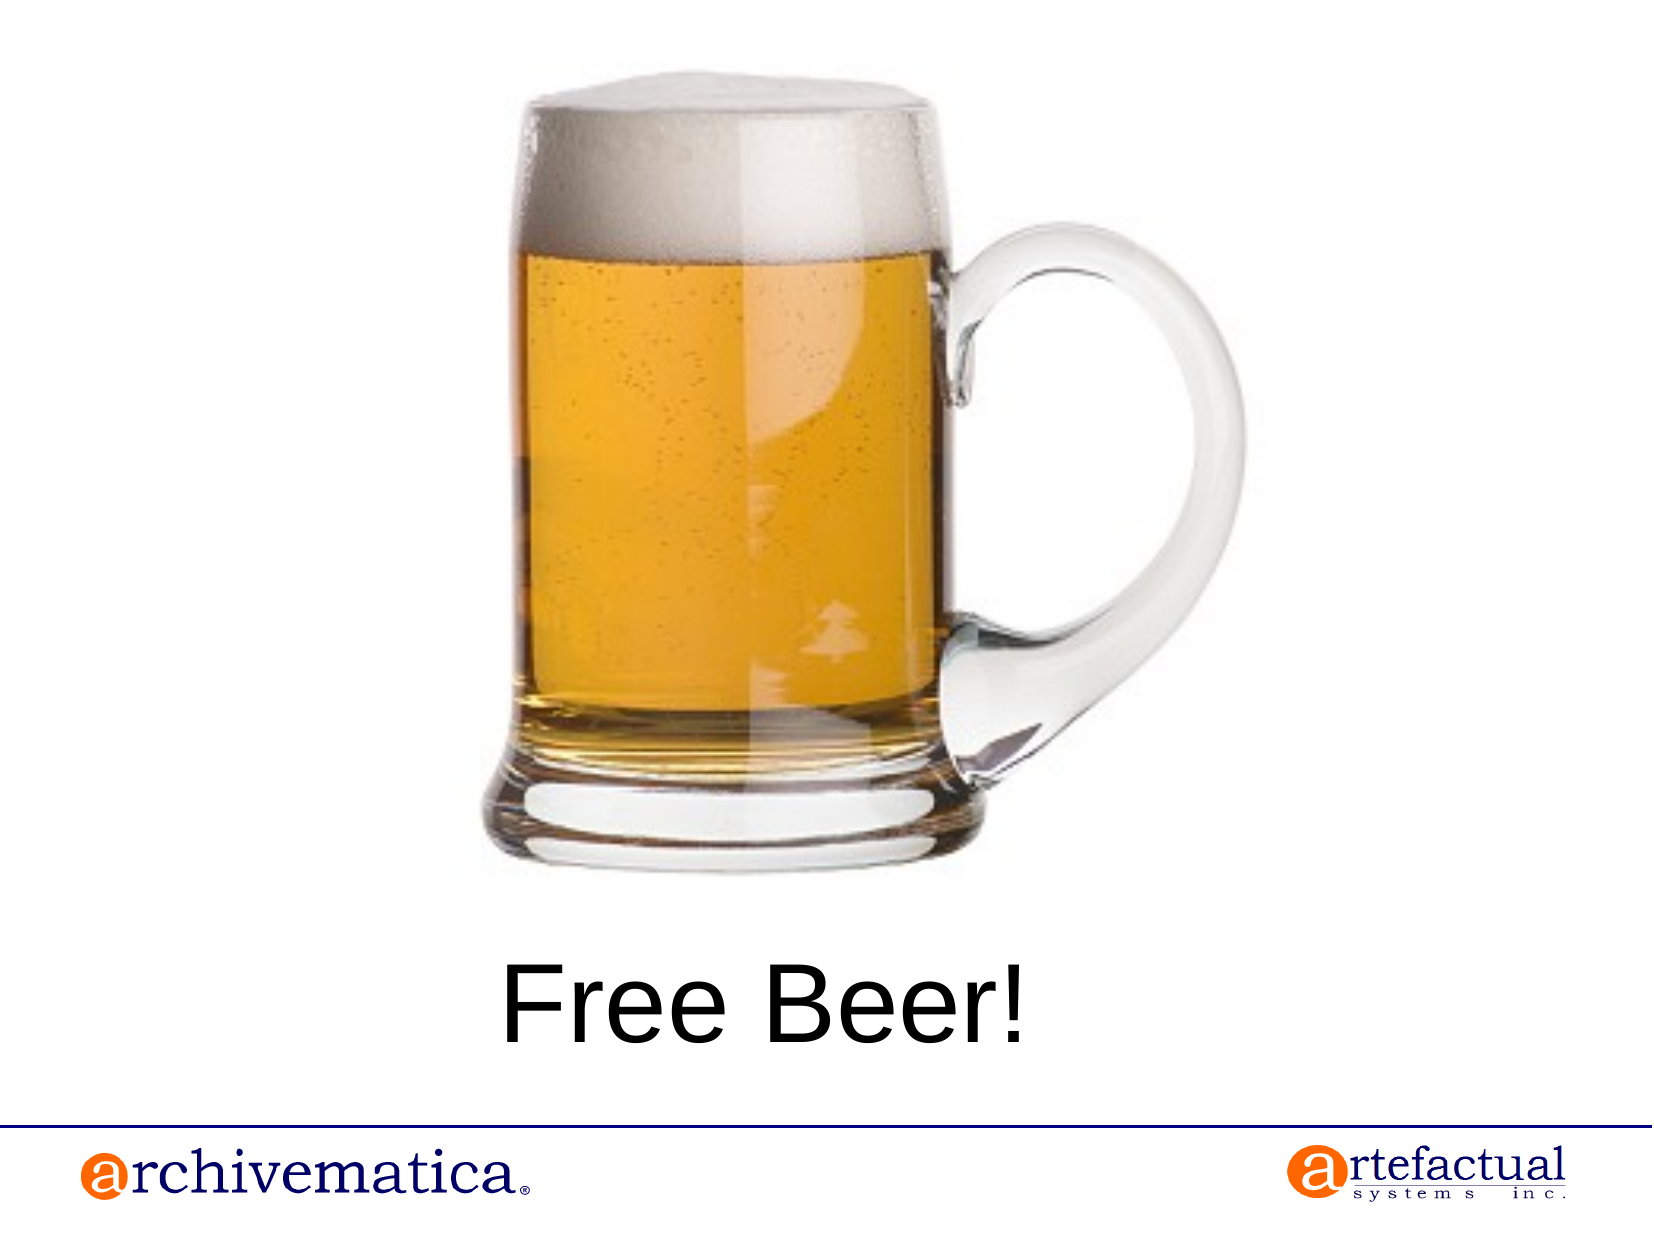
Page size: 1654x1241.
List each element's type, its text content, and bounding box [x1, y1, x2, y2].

picture [405, 13, 1325, 934]
picture [81, 1133, 531, 1216]
picture [1280, 1137, 1577, 1209]
text_box Free Beer! [484, 922, 1045, 1063]
